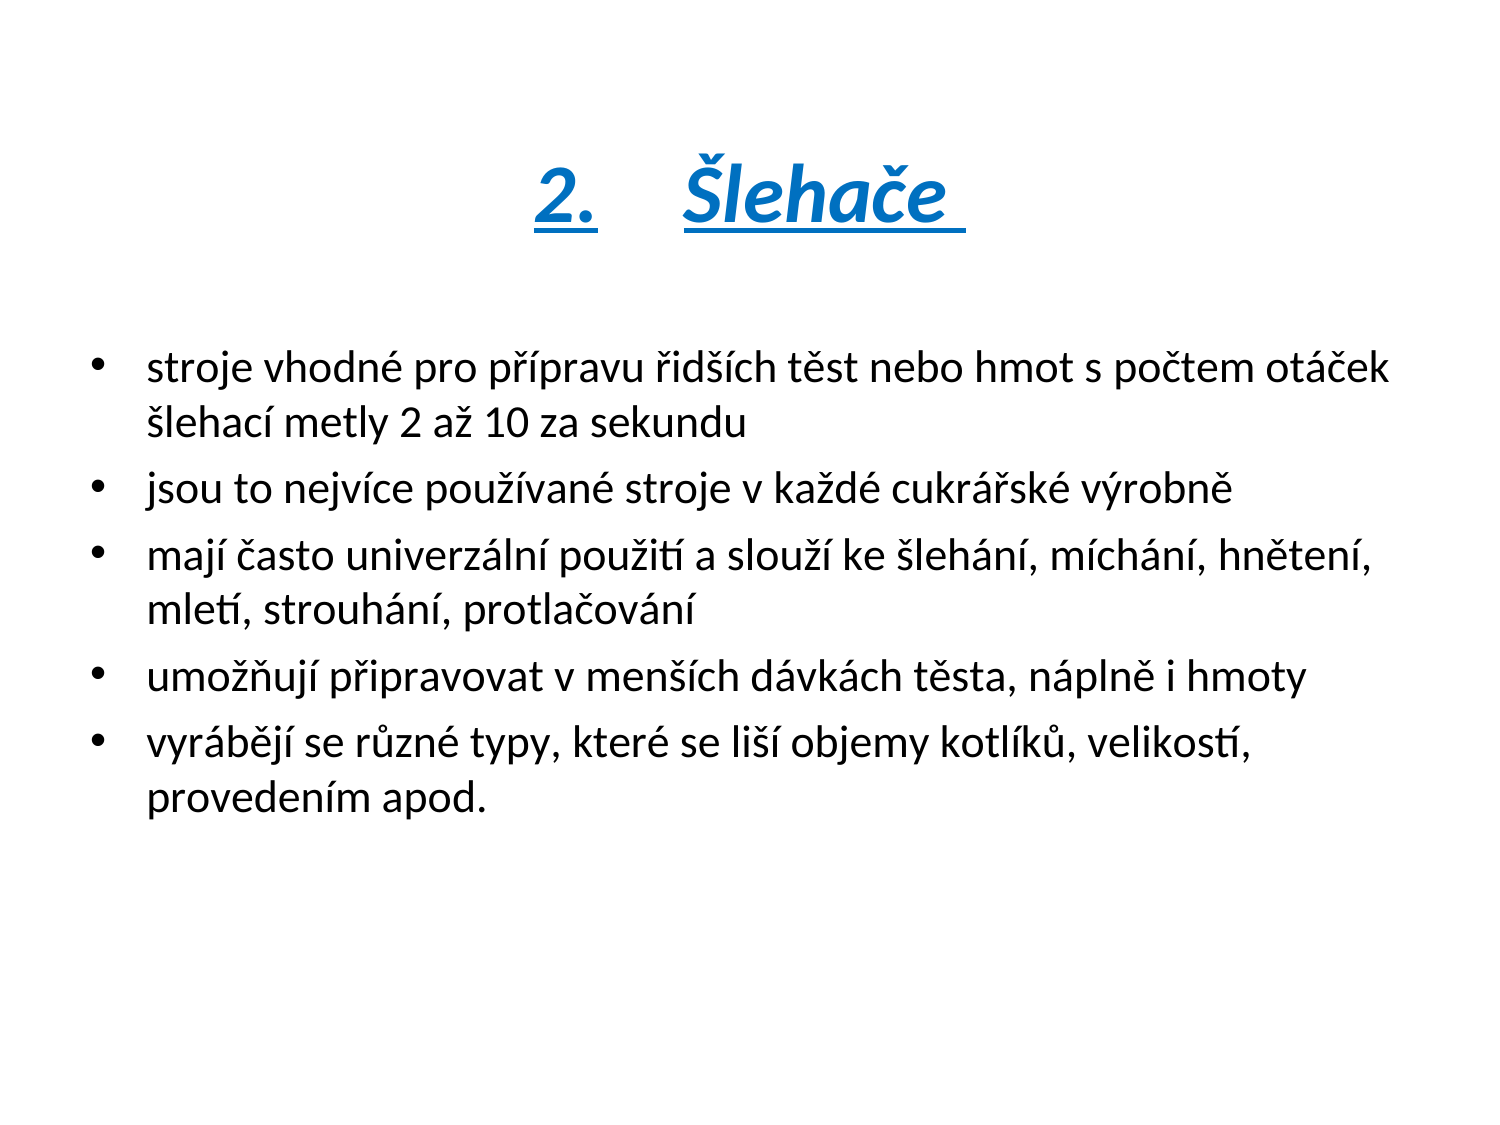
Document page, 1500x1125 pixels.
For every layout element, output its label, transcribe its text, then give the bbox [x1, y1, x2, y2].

list stroje vhodné pro přípravu řidších těst nebo hmot s počtem otáček šlehací metly 2 až 10 za sekundu jsou to nejvíce používané stroje v každé cukrářské výrobně mají často univerzální použití a slouží ke šlehání, míchání, hnětení, mletí, strouhání, protlačování umožňují připravovat v menších dávkách těsta, náplně i hmoty vyrábějí se různé typy, které se liší objemy kotlíků, velikostí, provedením apod. [75, 262, 1426, 1006]
title 2. Šlehače [75, 0, 1426, 262]
